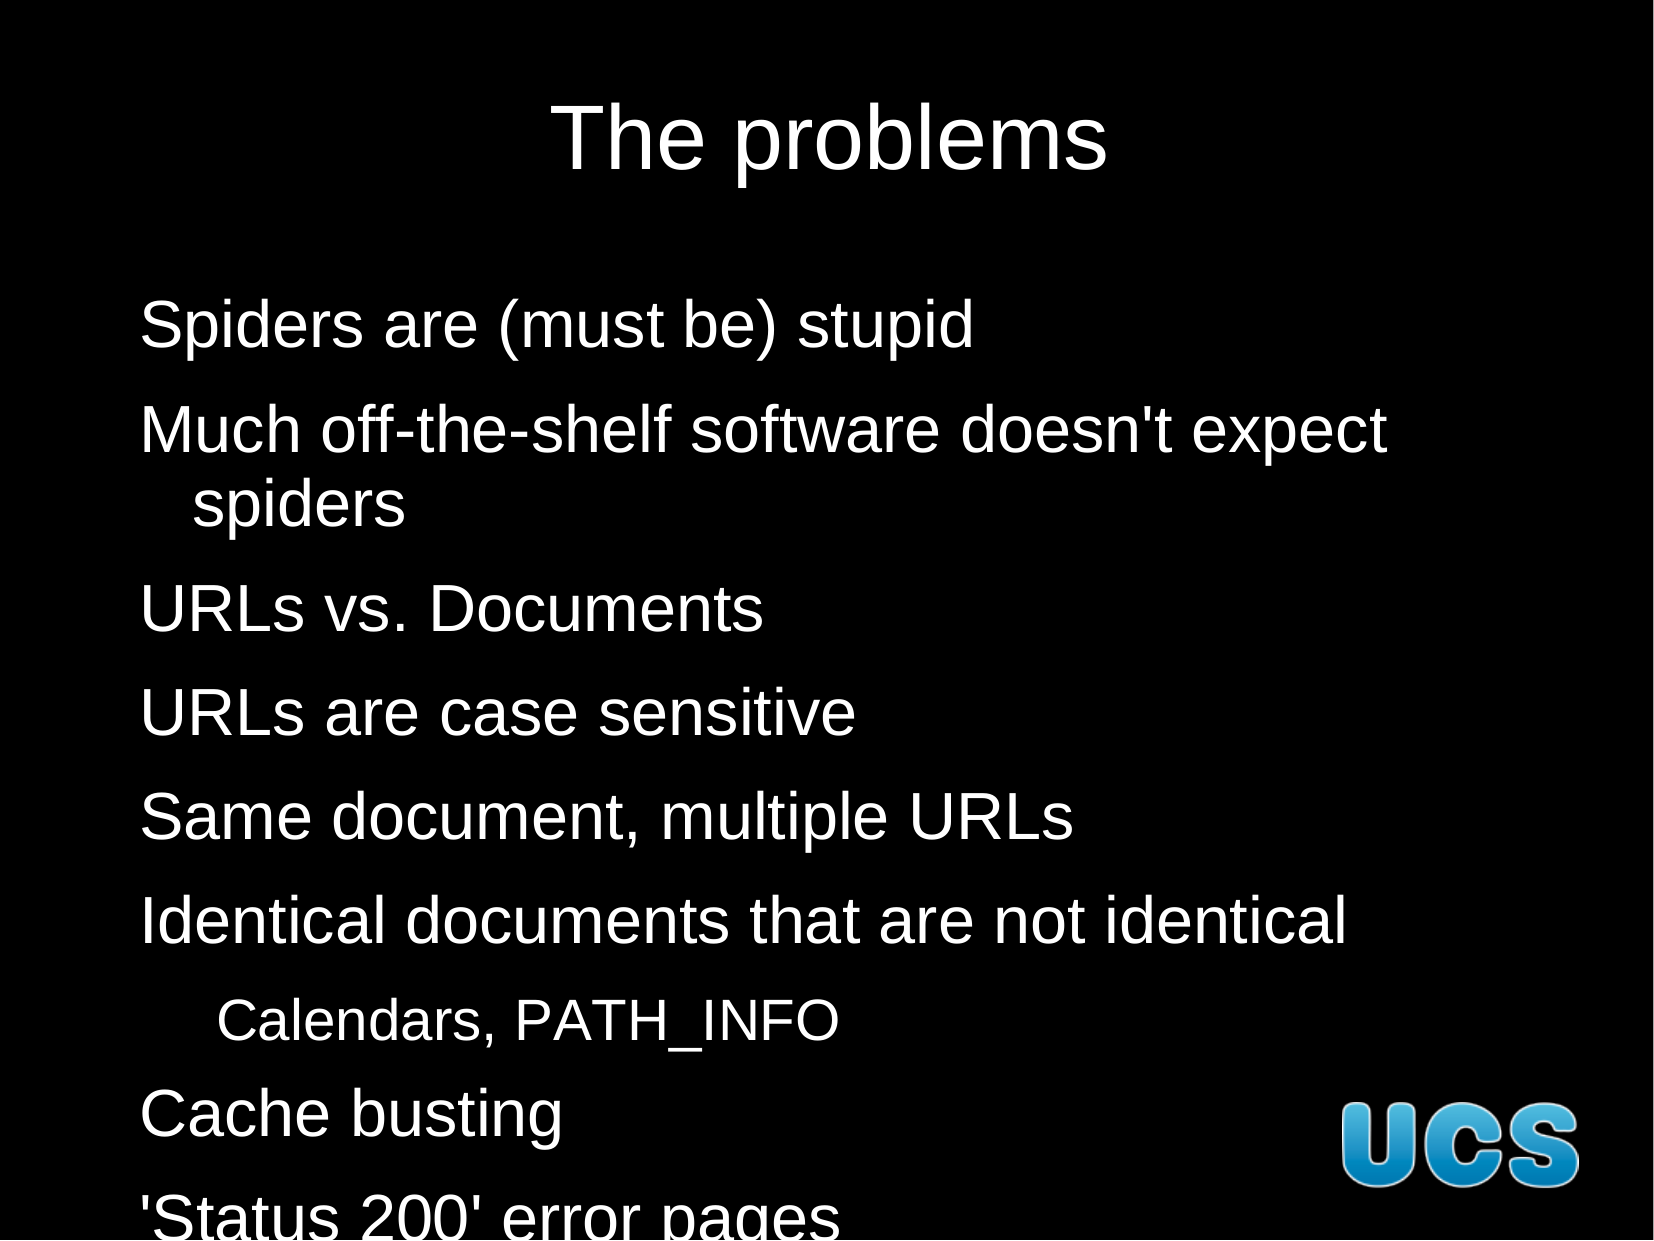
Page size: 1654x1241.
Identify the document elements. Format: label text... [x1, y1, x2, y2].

picture [1342, 1102, 1579, 1190]
title The problems [123, 34, 1536, 242]
list Spiders are (must be) stupid Much off-the-shelf software doesn't expect spiders URLs vs. Documents URLs are case sensitive Same document, multiple URLs Identical documents that are not identical Calendars, PATH_INFO Cache busting 'Status 200' error pages [121, 287, 1534, 1180]
